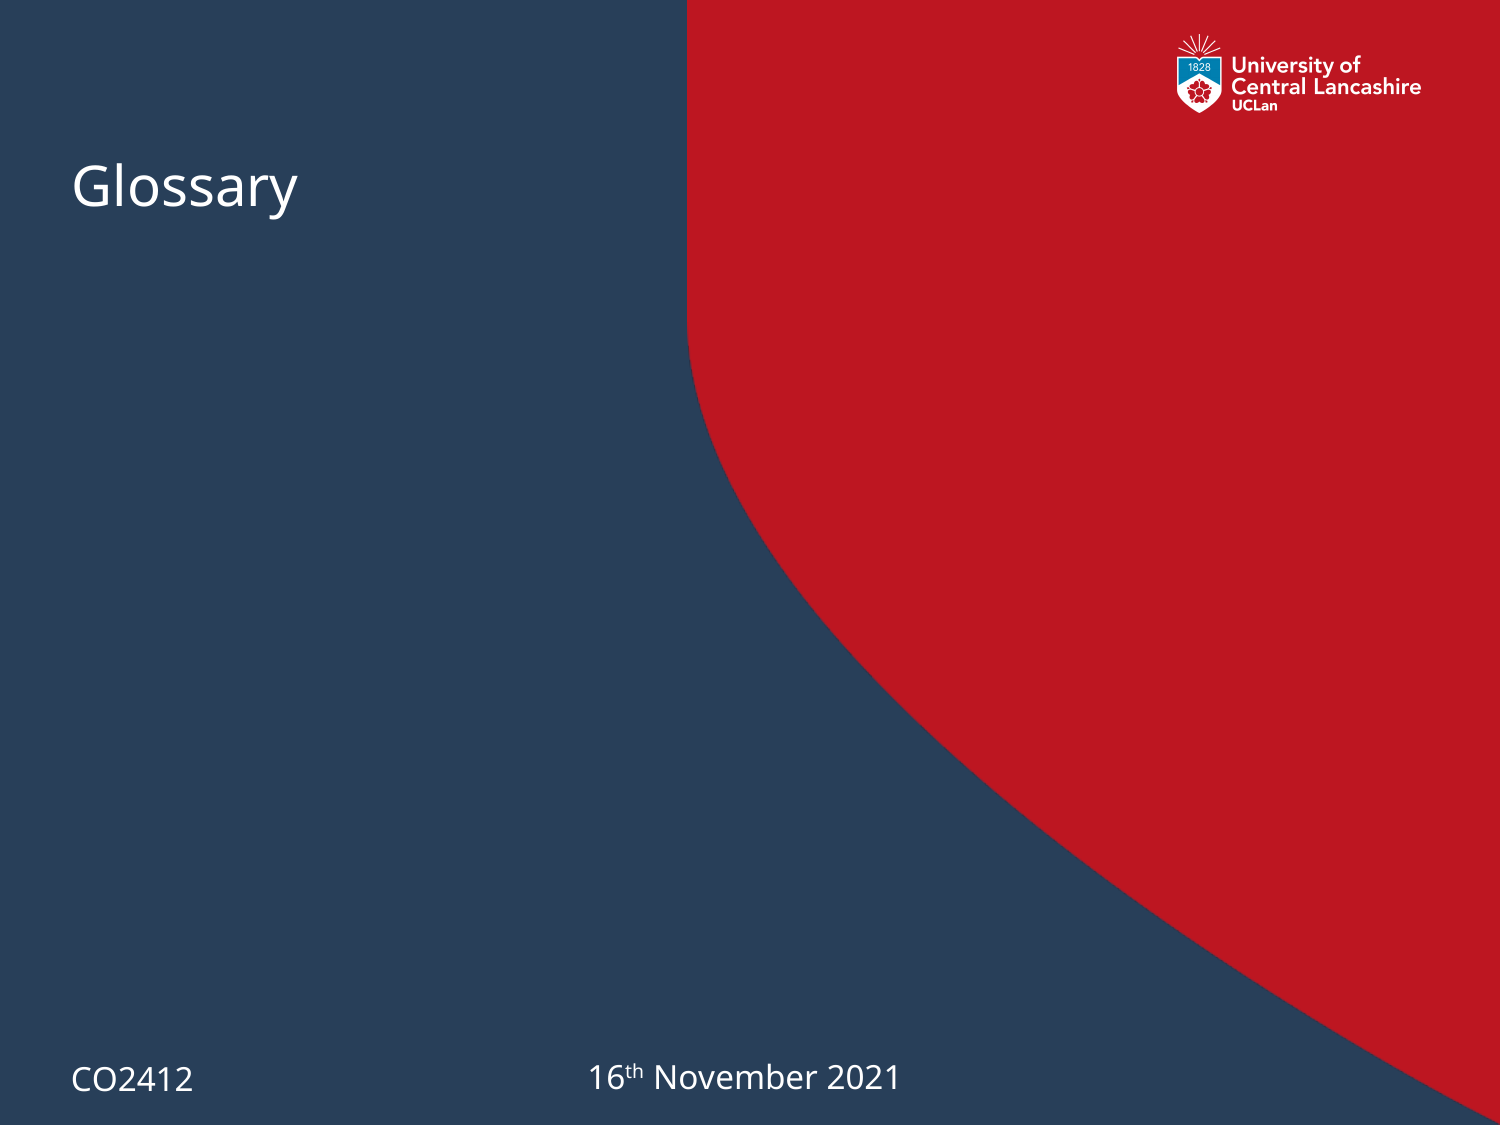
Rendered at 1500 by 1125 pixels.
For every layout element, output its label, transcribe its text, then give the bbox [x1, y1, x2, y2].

picture [687, 0, 1500, 1125]
text_box Glossary [56, 62, 1185, 305]
